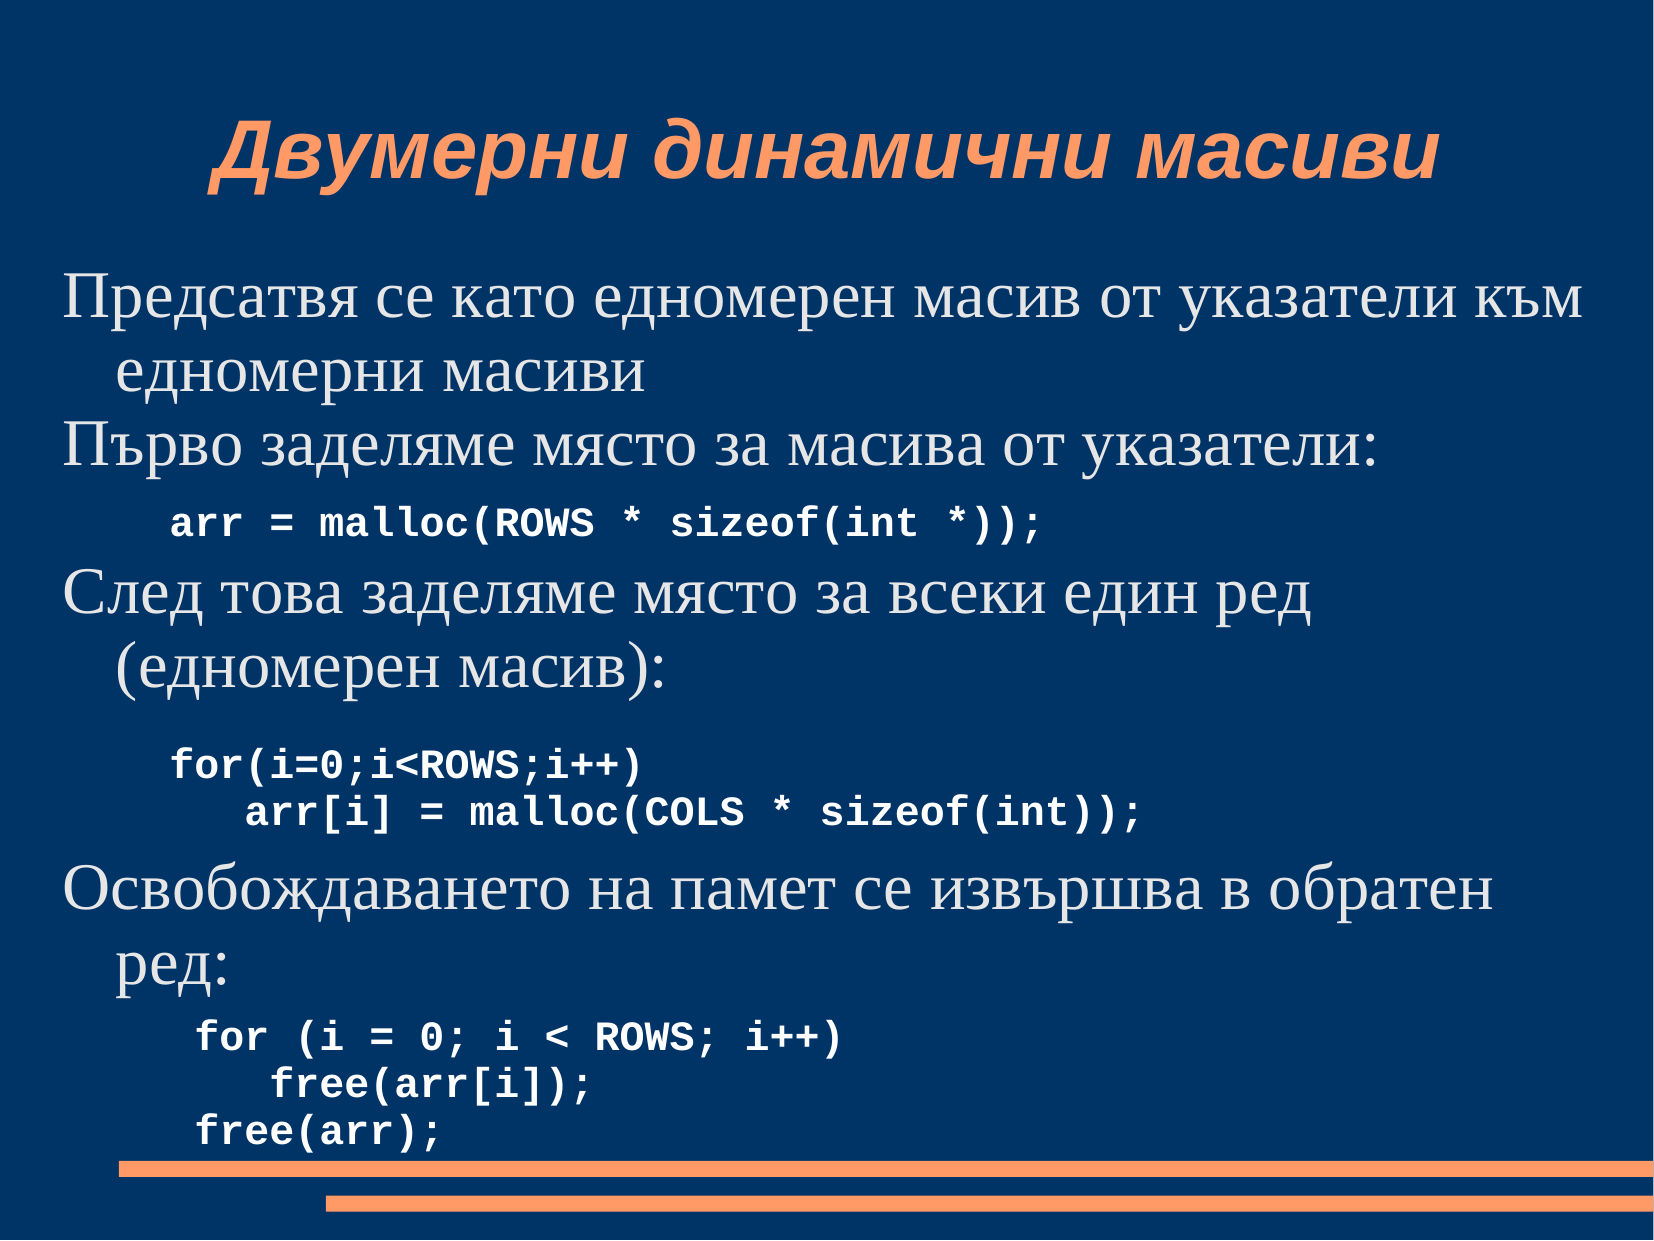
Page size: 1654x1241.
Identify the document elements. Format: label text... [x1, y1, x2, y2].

text_box for (i = 0; i < ROWS; i++) free(arr[i]); free(arr); [154, 1008, 1349, 1167]
title Двумерни динамични масиви [121, 46, 1534, 254]
text_box for(i=0;i<ROWS;i++) arr[i] = malloc(COLS * sizeof(int)); [154, 736, 1349, 847]
list Предсатвя се като едномерен масив от указатели към едномерни масиви Първо заделяме място за масива от указатели: След това заделяме място за всеки един ред (едномерен масив): Освобождаването на памет се извършва в обратен ред: [45, 258, 1622, 999]
text_box arr = malloc(ROWS * sizeof(int *)); [154, 494, 1349, 557]
